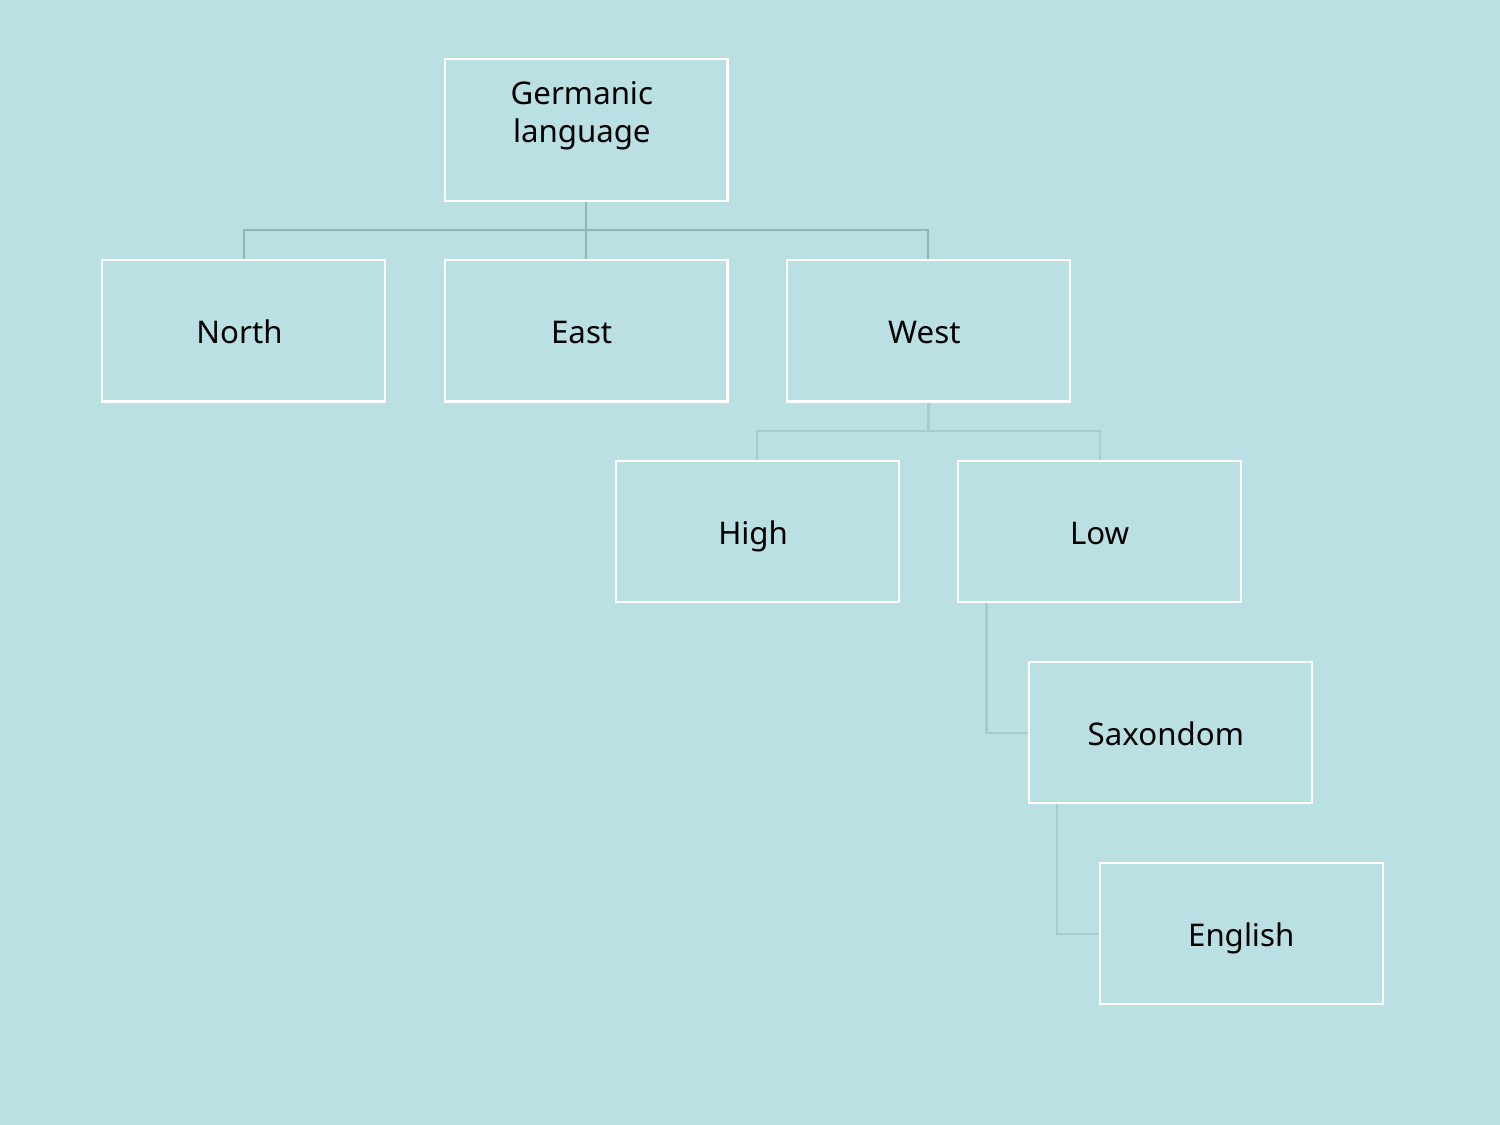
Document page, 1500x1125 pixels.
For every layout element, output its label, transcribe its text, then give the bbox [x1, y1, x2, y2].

text_box Low [958, 460, 1242, 603]
text_box English [1099, 862, 1383, 1005]
text_box Saxondom [1028, 661, 1312, 804]
text_box West [786, 260, 1070, 402]
text_box High [615, 460, 899, 603]
text_box Germanic language [444, 59, 728, 201]
text_box North [102, 260, 386, 402]
text_box East [444, 260, 728, 402]
